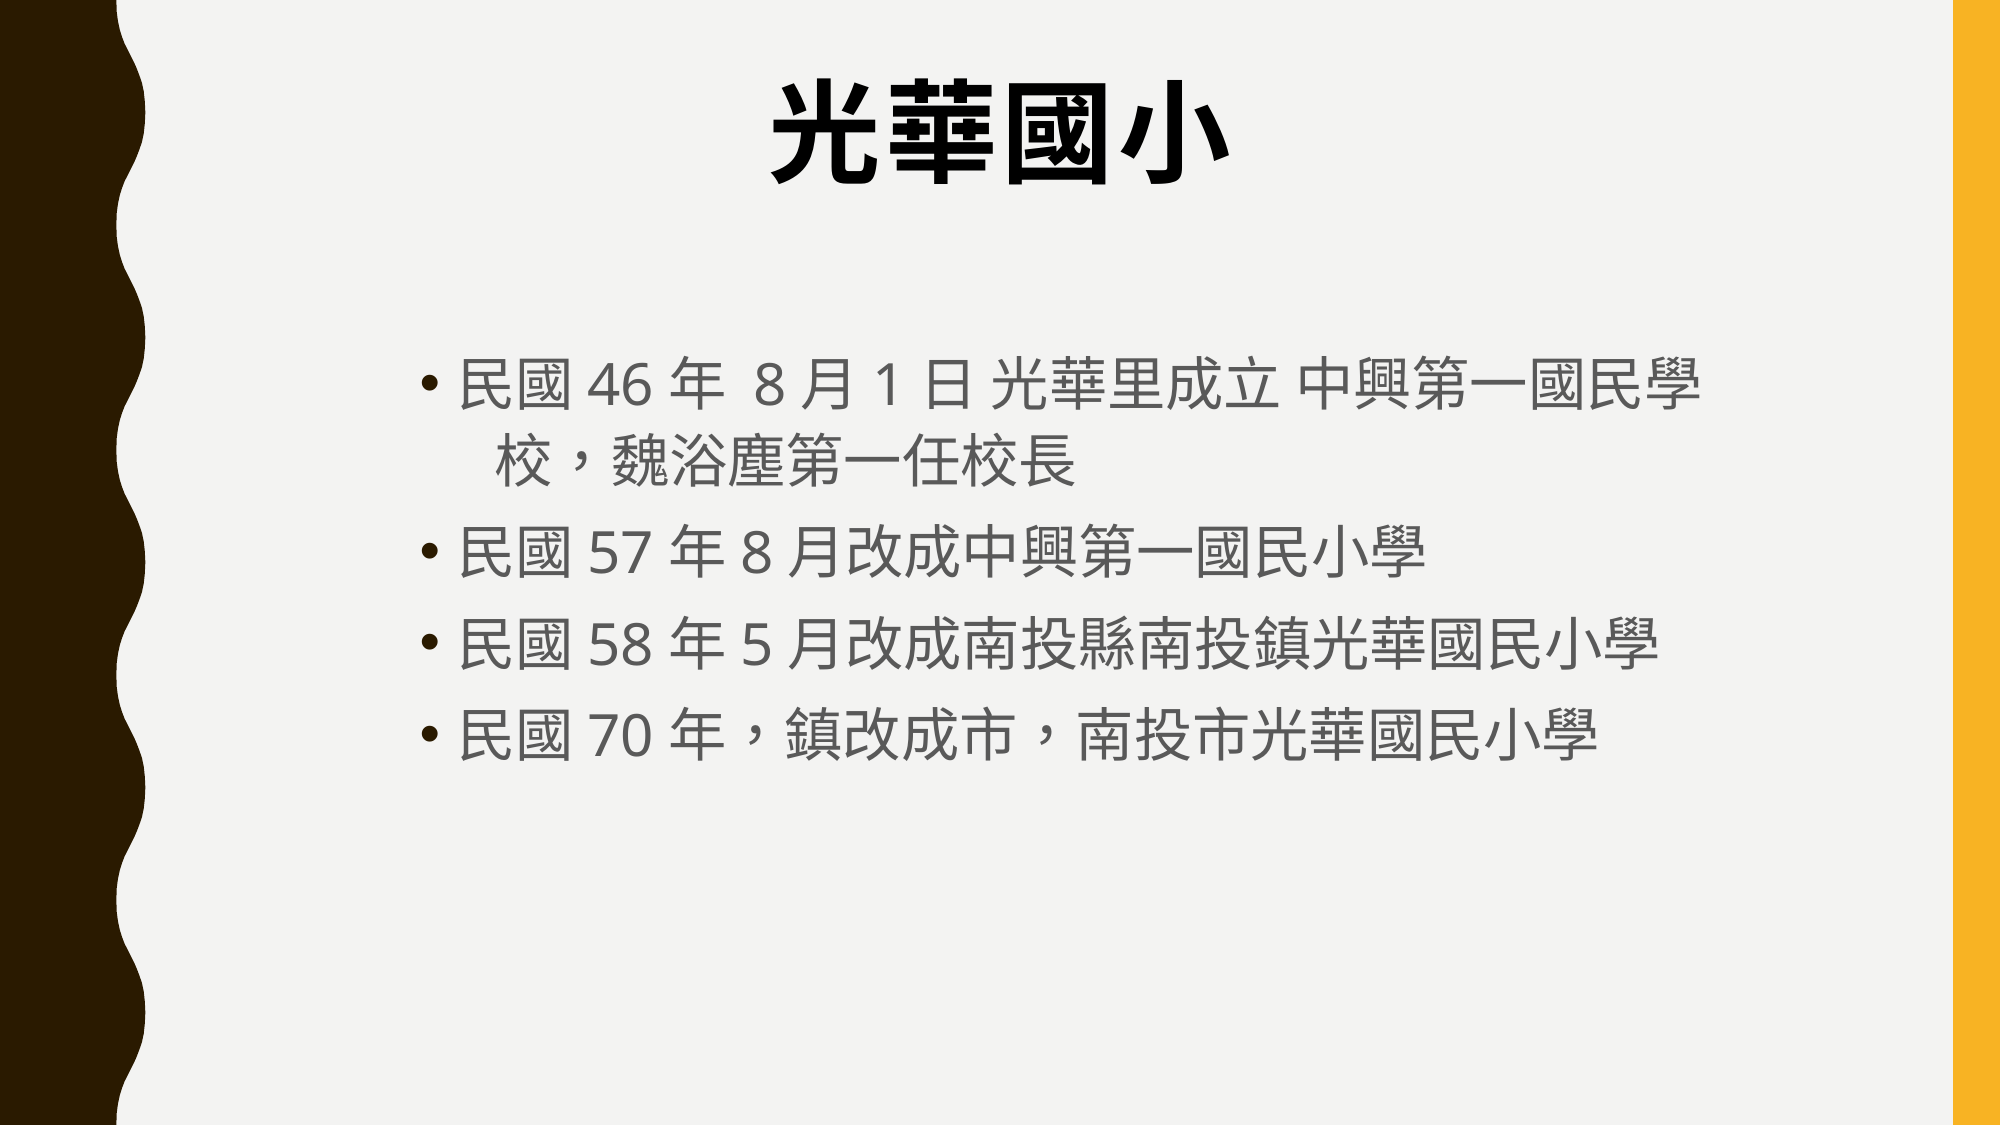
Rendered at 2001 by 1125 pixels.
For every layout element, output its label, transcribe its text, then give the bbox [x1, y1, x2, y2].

title 光華國小 [165, 69, 1835, 315]
list 民國46年 8月1日 光華里成立 中興第一國民學校，魏浴塵第一任校長 民國57年8月改成中興第一國民小學 民國58年5月改成南投縣南投鎮光華國民小學 民國70年，鎮改成市，南投市光華國民小學 [404, 332, 1763, 924]
